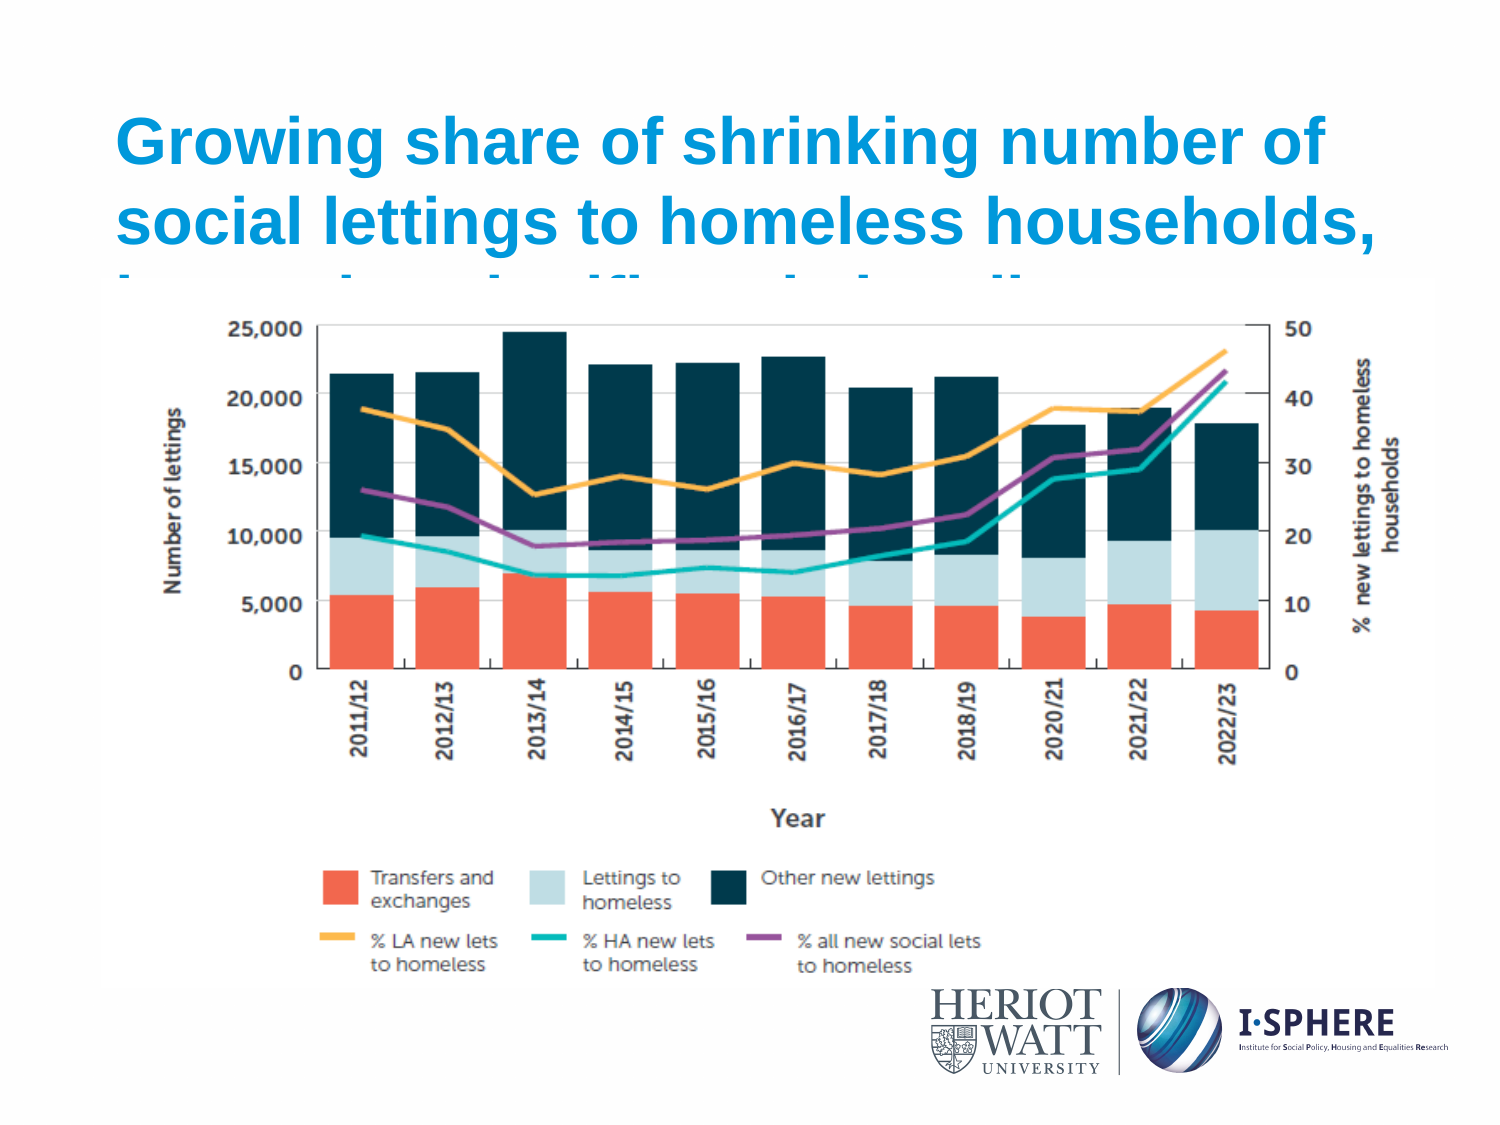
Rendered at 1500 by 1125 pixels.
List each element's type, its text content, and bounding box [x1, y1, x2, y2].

picture [100, 278, 1436, 988]
title Growing share of shrinking number of social lettings to homeless households, but varies significantly locally [100, 90, 1426, 254]
